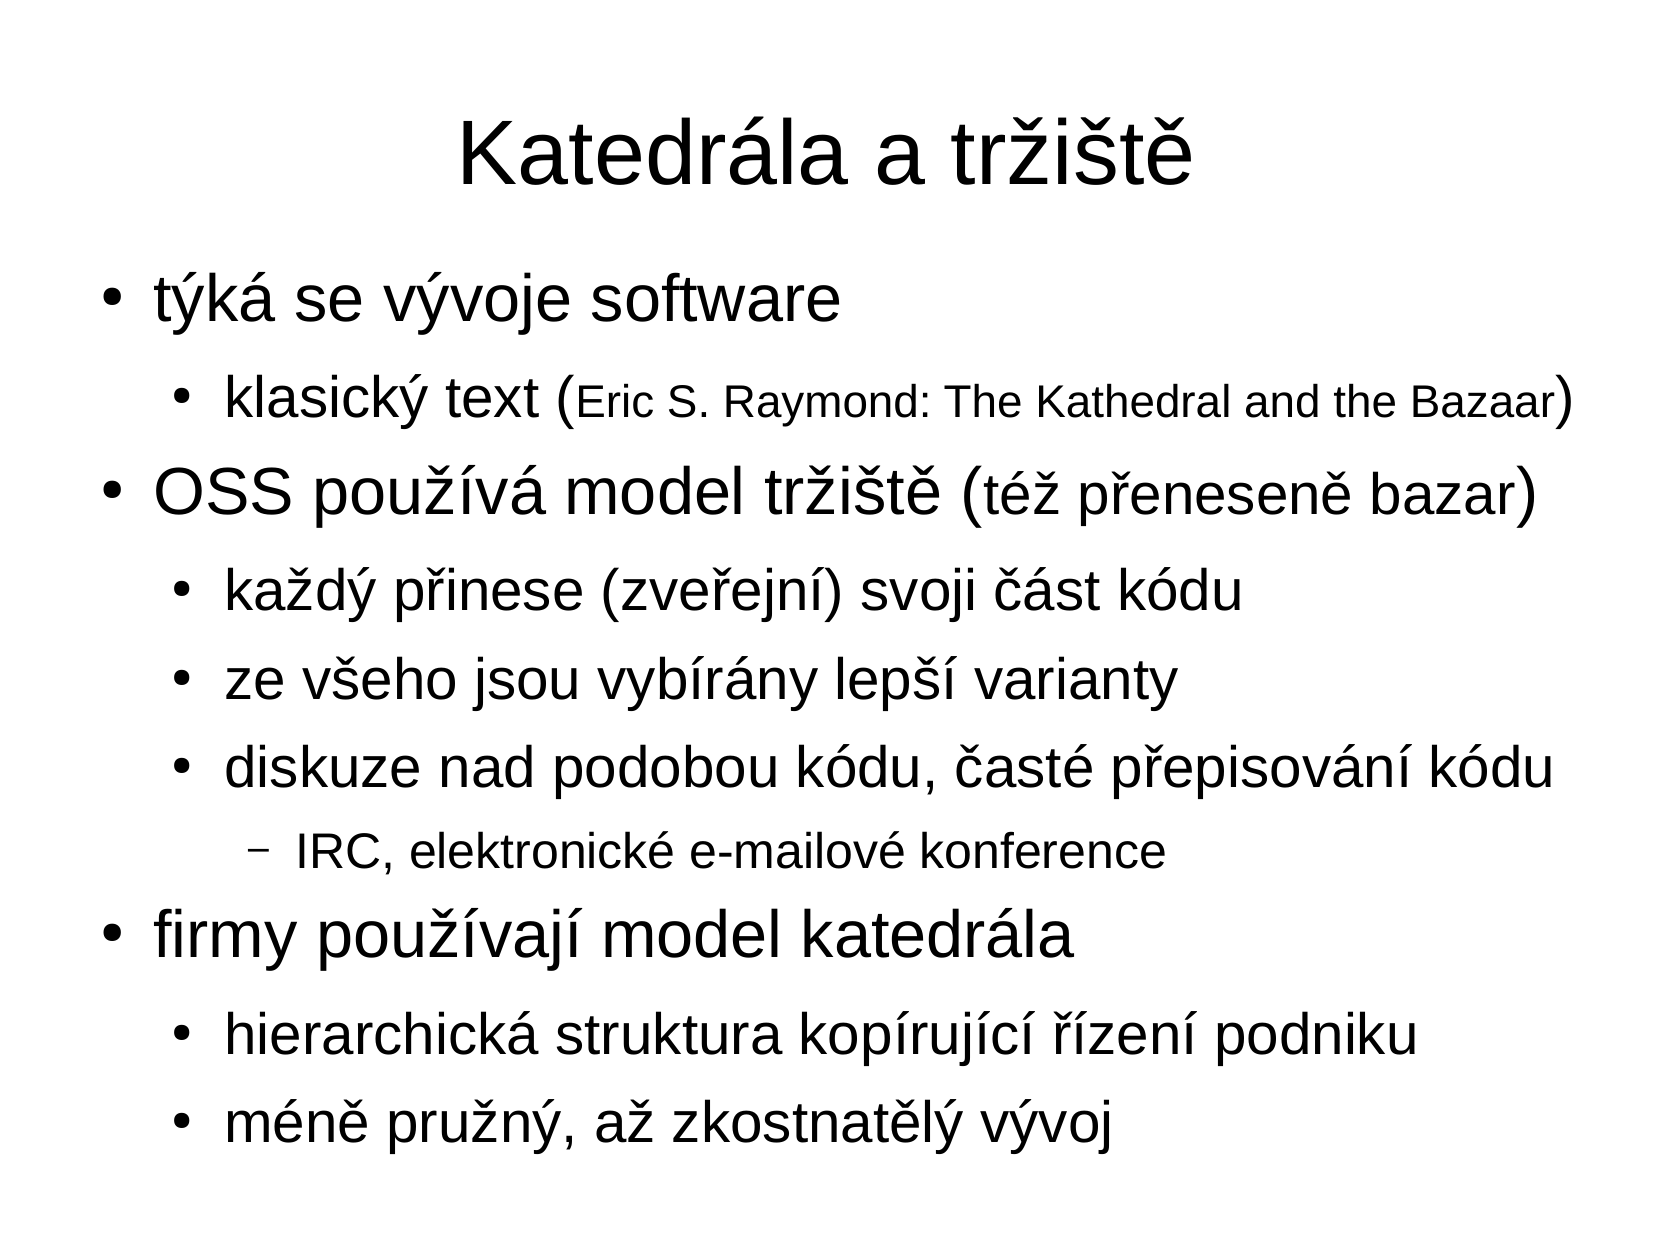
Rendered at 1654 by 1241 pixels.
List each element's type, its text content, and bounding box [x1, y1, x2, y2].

title Katedrála a tržiště [82, 56, 1571, 250]
list týká se vývoje software klasický text (Eric S. Raymond: The Kathedral and the Bazaar) OSS používá model tržiště (též přeneseně bazar) každý přinese (zveřejní) svoji část kódu ze všeho jsou vybírány lepší varianty diskuze nad podobou kódu, časté přepisování kódu IRC, elektronické e-mailové konference firmy používají model katedrála hierarchická struktura kopírující řízení podniku méně pružný, až zkostnatělý vývoj [82, 260, 1625, 1156]
